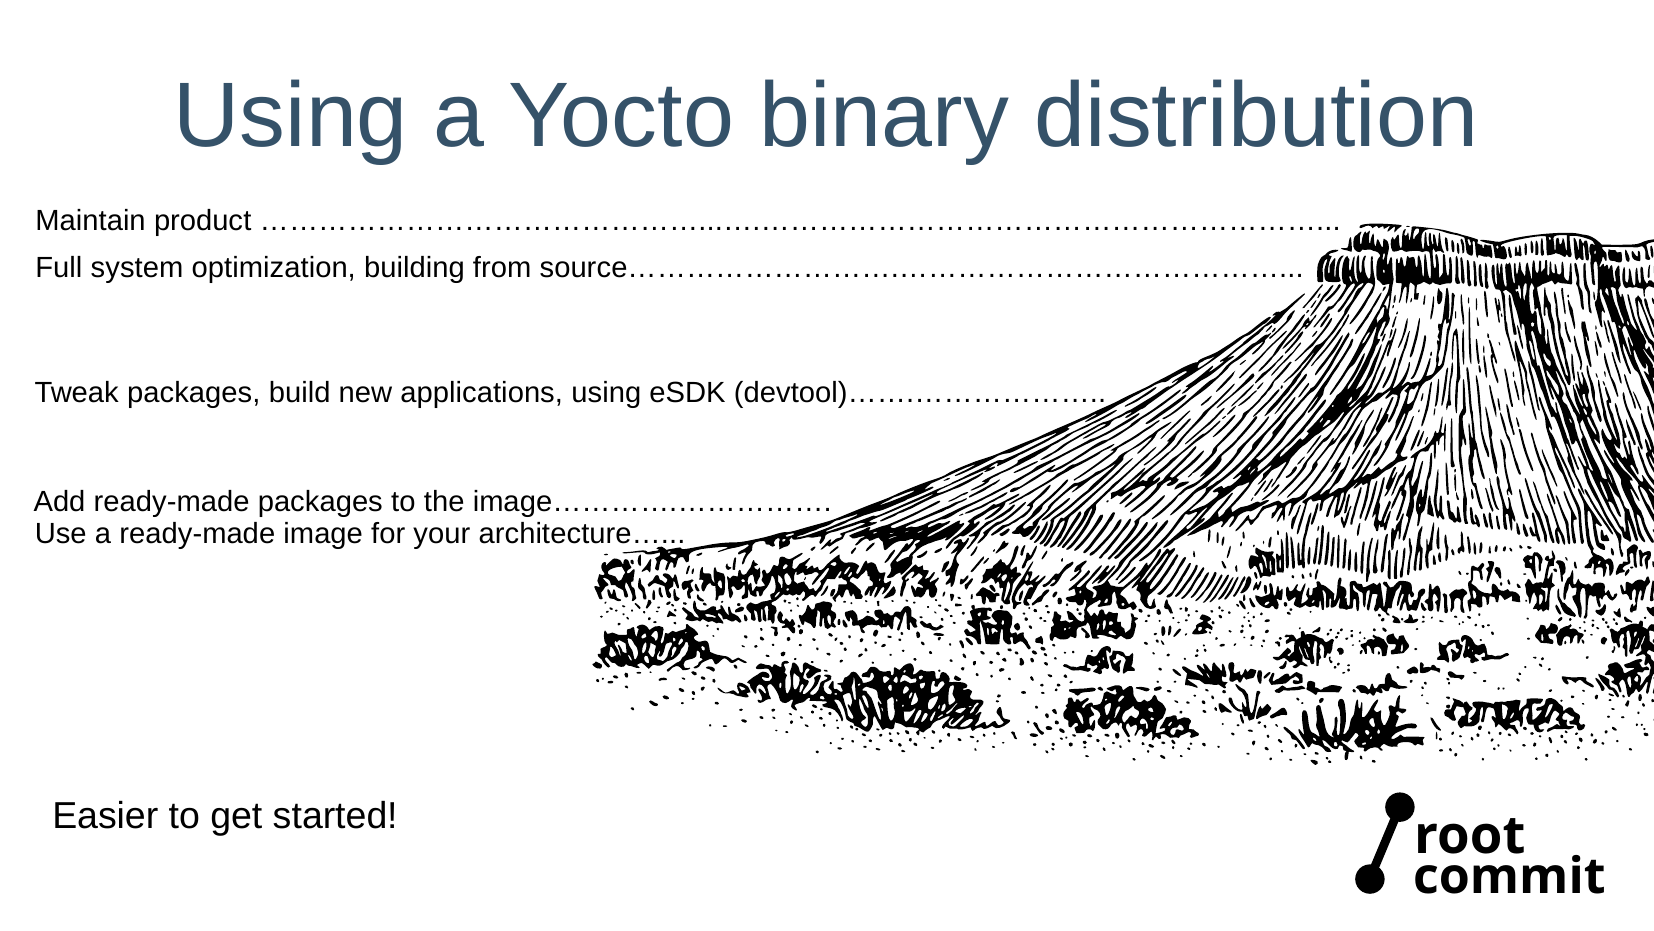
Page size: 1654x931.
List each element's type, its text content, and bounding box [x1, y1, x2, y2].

text_box Add ready-made packages to the image………….……………. [18, 477, 862, 525]
text_box Tweak packages, build new applications, using eSDK (devtool)…….……………….. [19, 369, 1163, 417]
text_box Easier to get started! [37, 787, 451, 887]
picture [591, 223, 1654, 782]
title Using a Yocto binary distribution [82, 37, 1571, 193]
text_box Use a ready-made image for your architecture…... [20, 525, 700, 557]
text_box Full system optimization, building from source……………………….…………………………………... [20, 244, 1318, 291]
text_box Maintain product ………………………………………...….…………………………………………………... [20, 196, 1356, 244]
